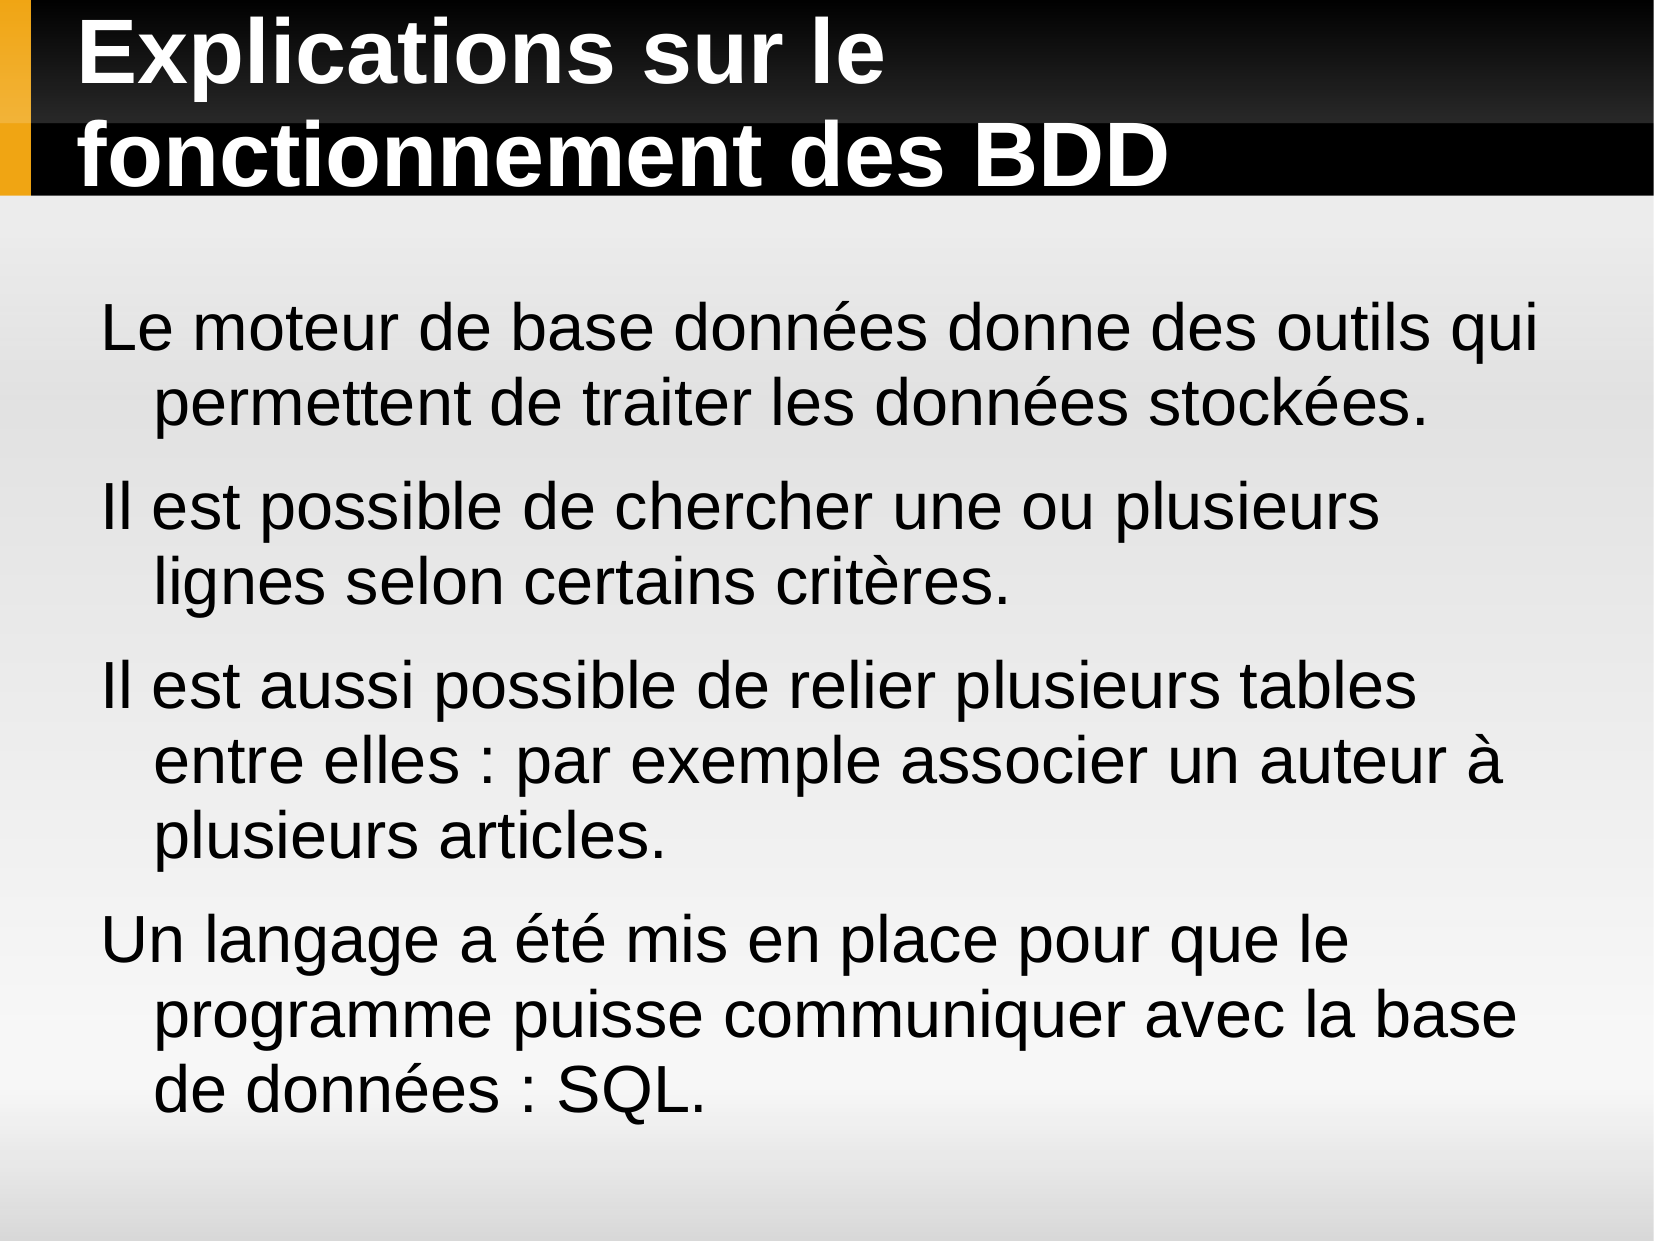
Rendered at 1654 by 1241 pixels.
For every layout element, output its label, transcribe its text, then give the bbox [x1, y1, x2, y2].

title Explications sur le fonctionnement des BDD [76, 1, 1565, 207]
picture [0, 0, 1654, 1241]
list Le moteur de base données donne des outils qui permettent de traiter les données stockées. Il est possible de chercher une ou plusieurs lignes selon certains critères. Il est aussi possible de relier plusieurs tables entre elles : par exemple associer un auteur à plusieurs articles. Un langage a été mis en place pour que le programme puisse communiquer avec la base de données : SQL. [82, 290, 1571, 1127]
